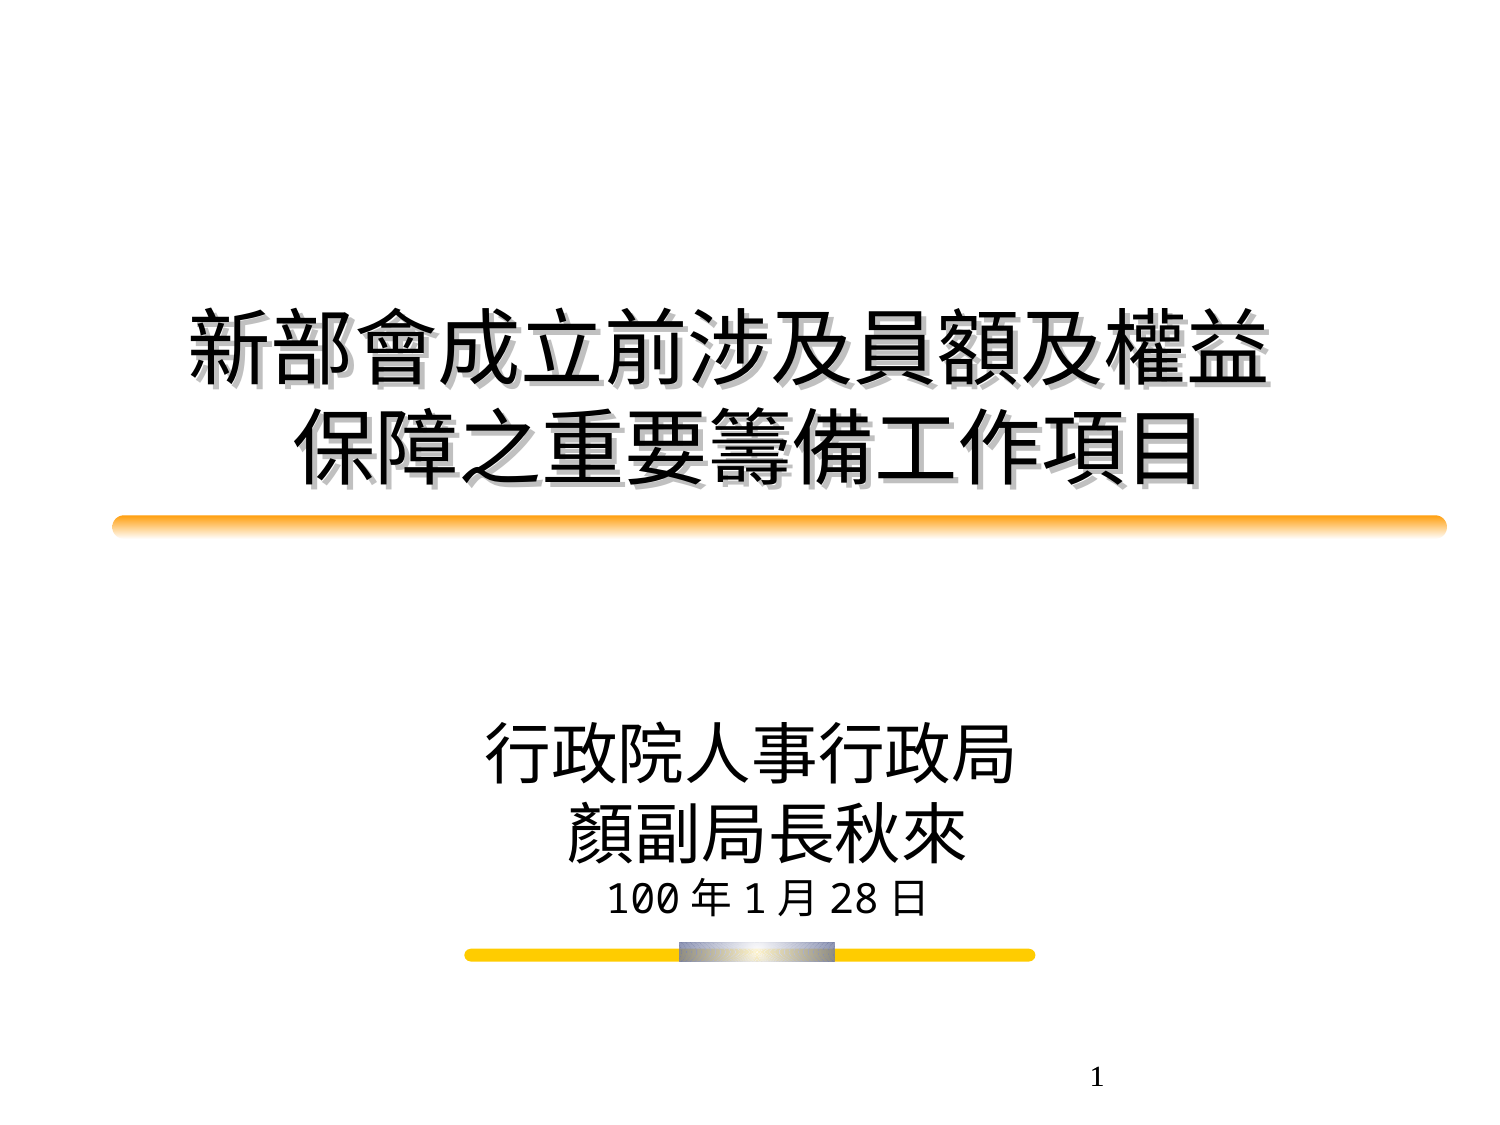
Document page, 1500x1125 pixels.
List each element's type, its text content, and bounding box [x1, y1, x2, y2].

title 新部會成立前涉及員額及權益 保障之重要籌備工作項目 [112, 287, 1388, 475]
subtitle 行政院人事行政局 顏副局長秋來 100年1月28日 [306, 704, 1230, 941]
text_box [1074, 1025, 1388, 1101]
